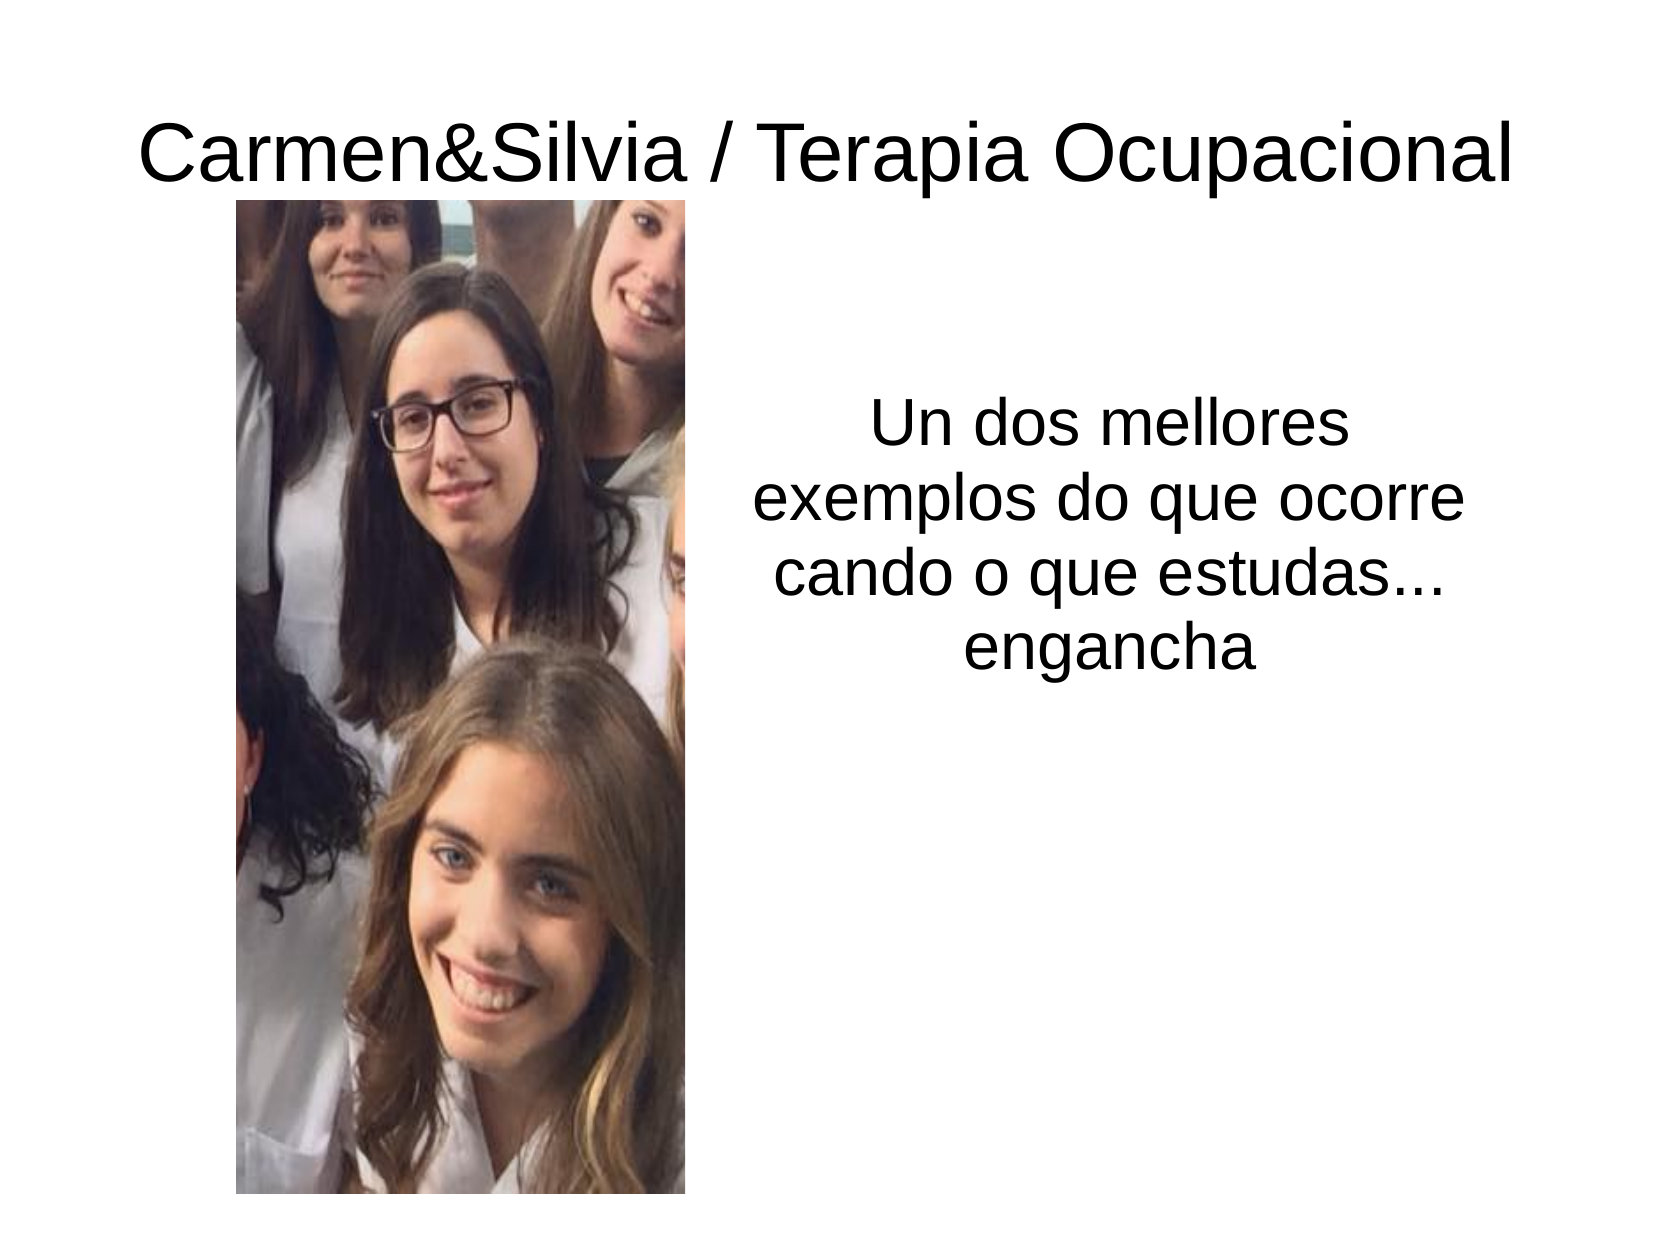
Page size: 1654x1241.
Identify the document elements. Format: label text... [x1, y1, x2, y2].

text_box Un dos mellores exemplos do que ocorre cando o que estudas... engancha [720, 377, 1501, 691]
title Carmen&Silvia / Terapia Ocupacional [82, 49, 1571, 257]
picture [236, 200, 686, 1194]
